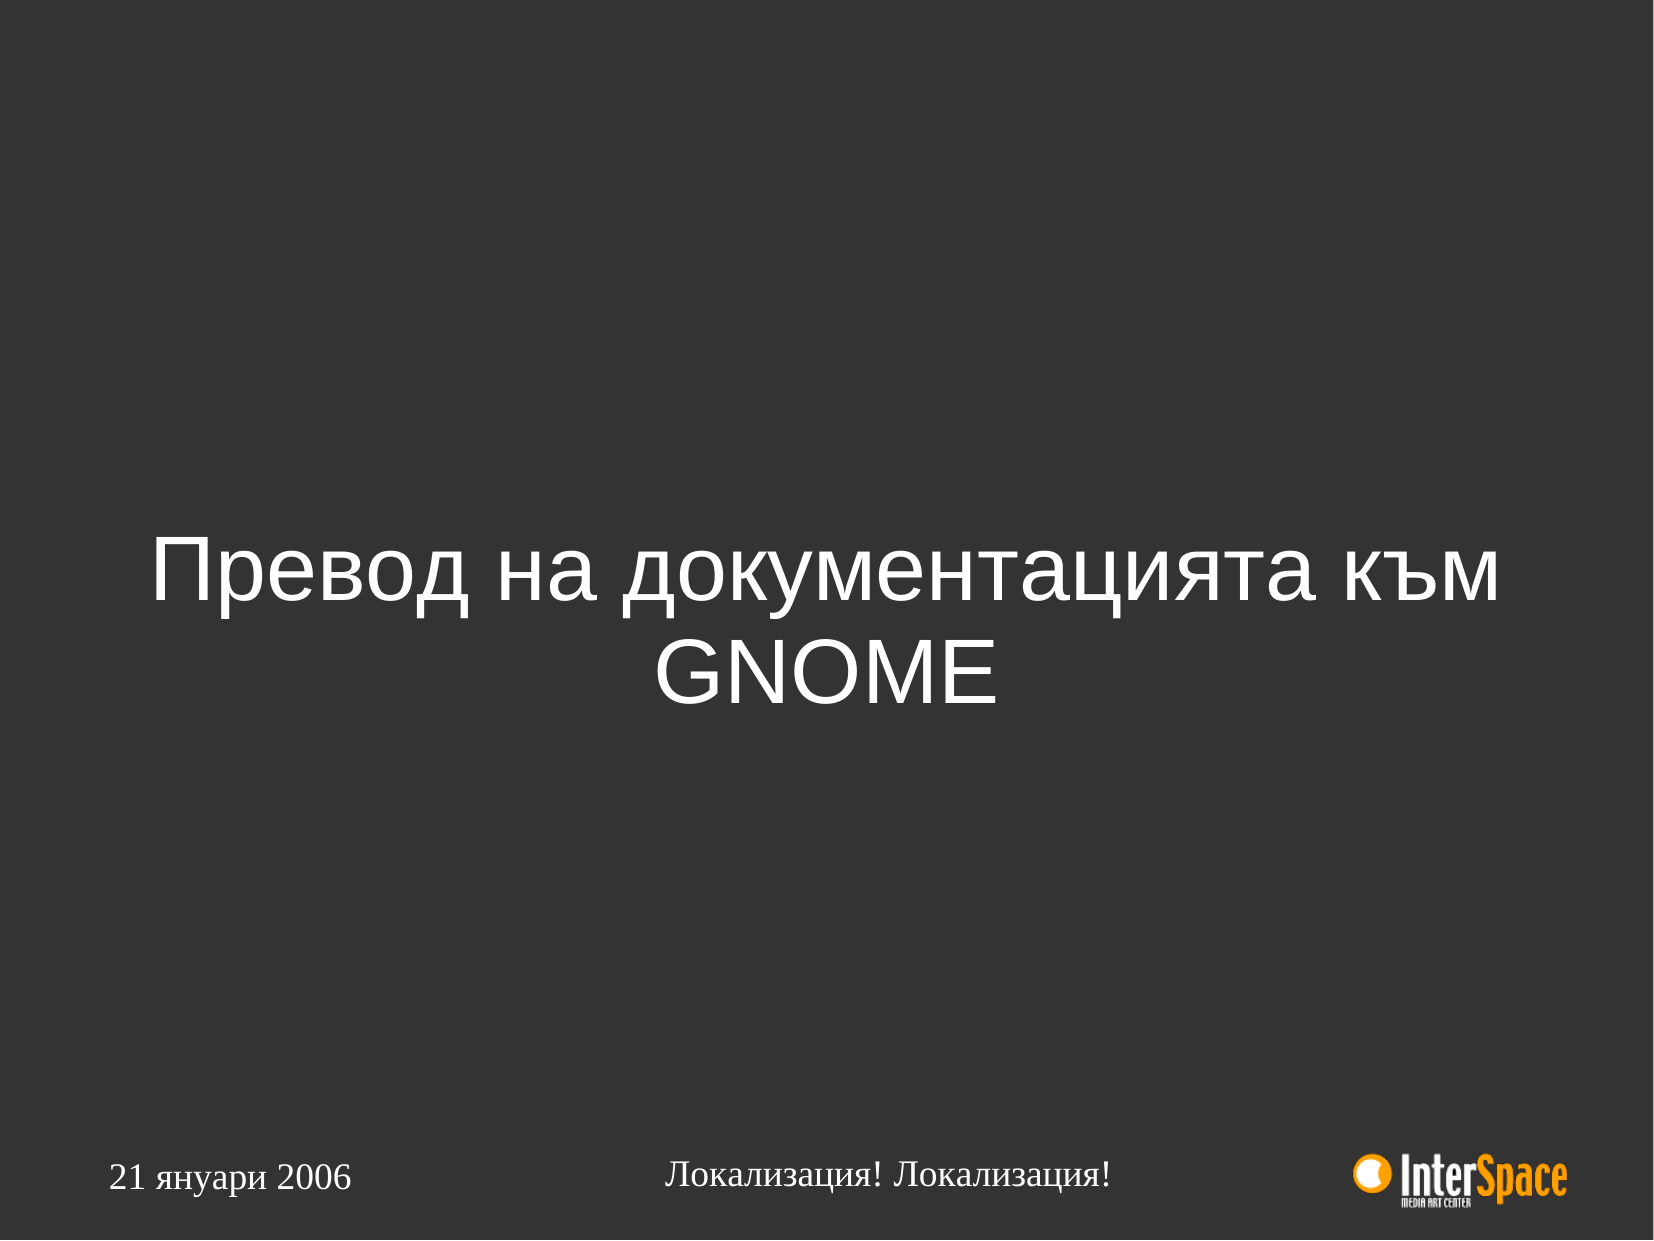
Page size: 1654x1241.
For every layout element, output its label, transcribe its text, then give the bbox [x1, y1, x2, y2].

title Превод на документацията към GNOME [82, 516, 1571, 724]
picture [1349, 1144, 1570, 1212]
